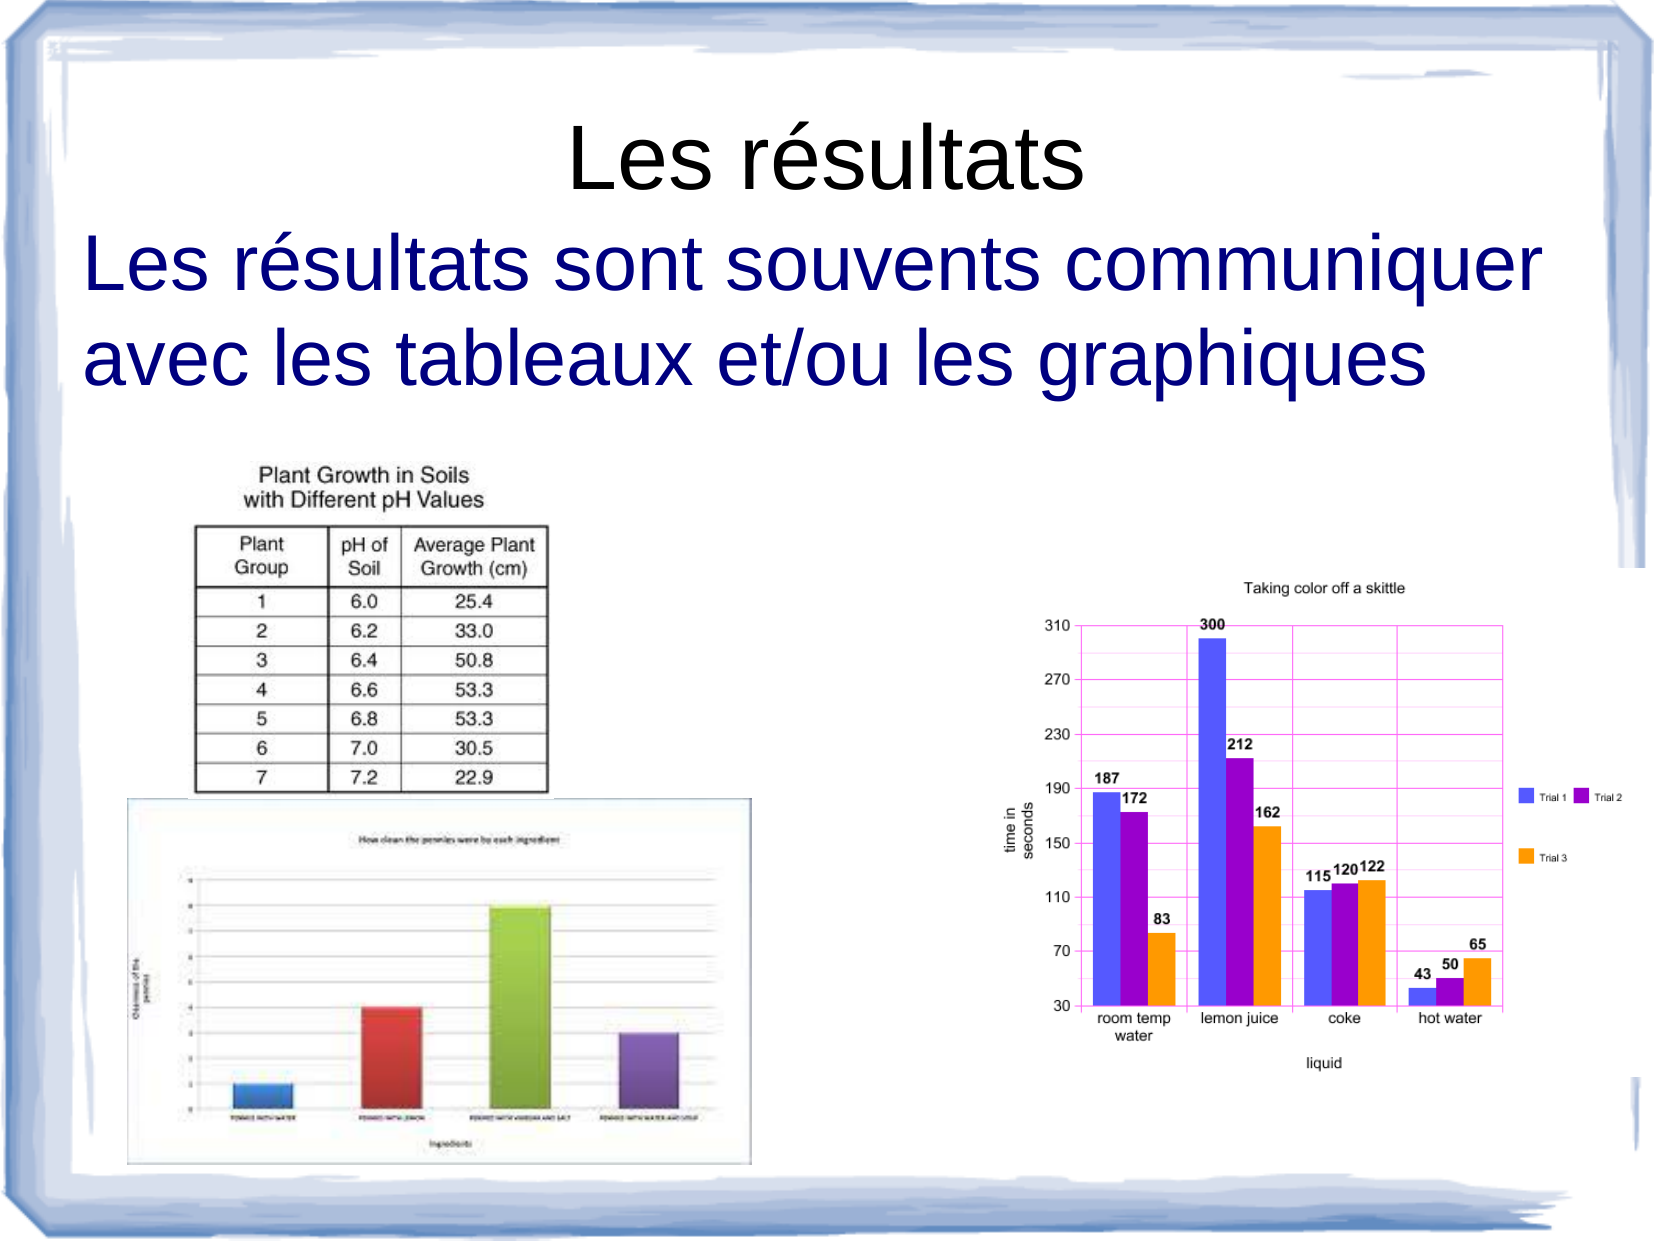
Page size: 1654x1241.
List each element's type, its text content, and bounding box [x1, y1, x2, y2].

picture [994, 568, 1654, 1077]
list Les résultats sont souvents communiquer avec les tableaux et/ou les graphiques [82, 210, 1620, 1109]
picture [127, 461, 752, 1166]
title Les résultats [82, 49, 1571, 210]
